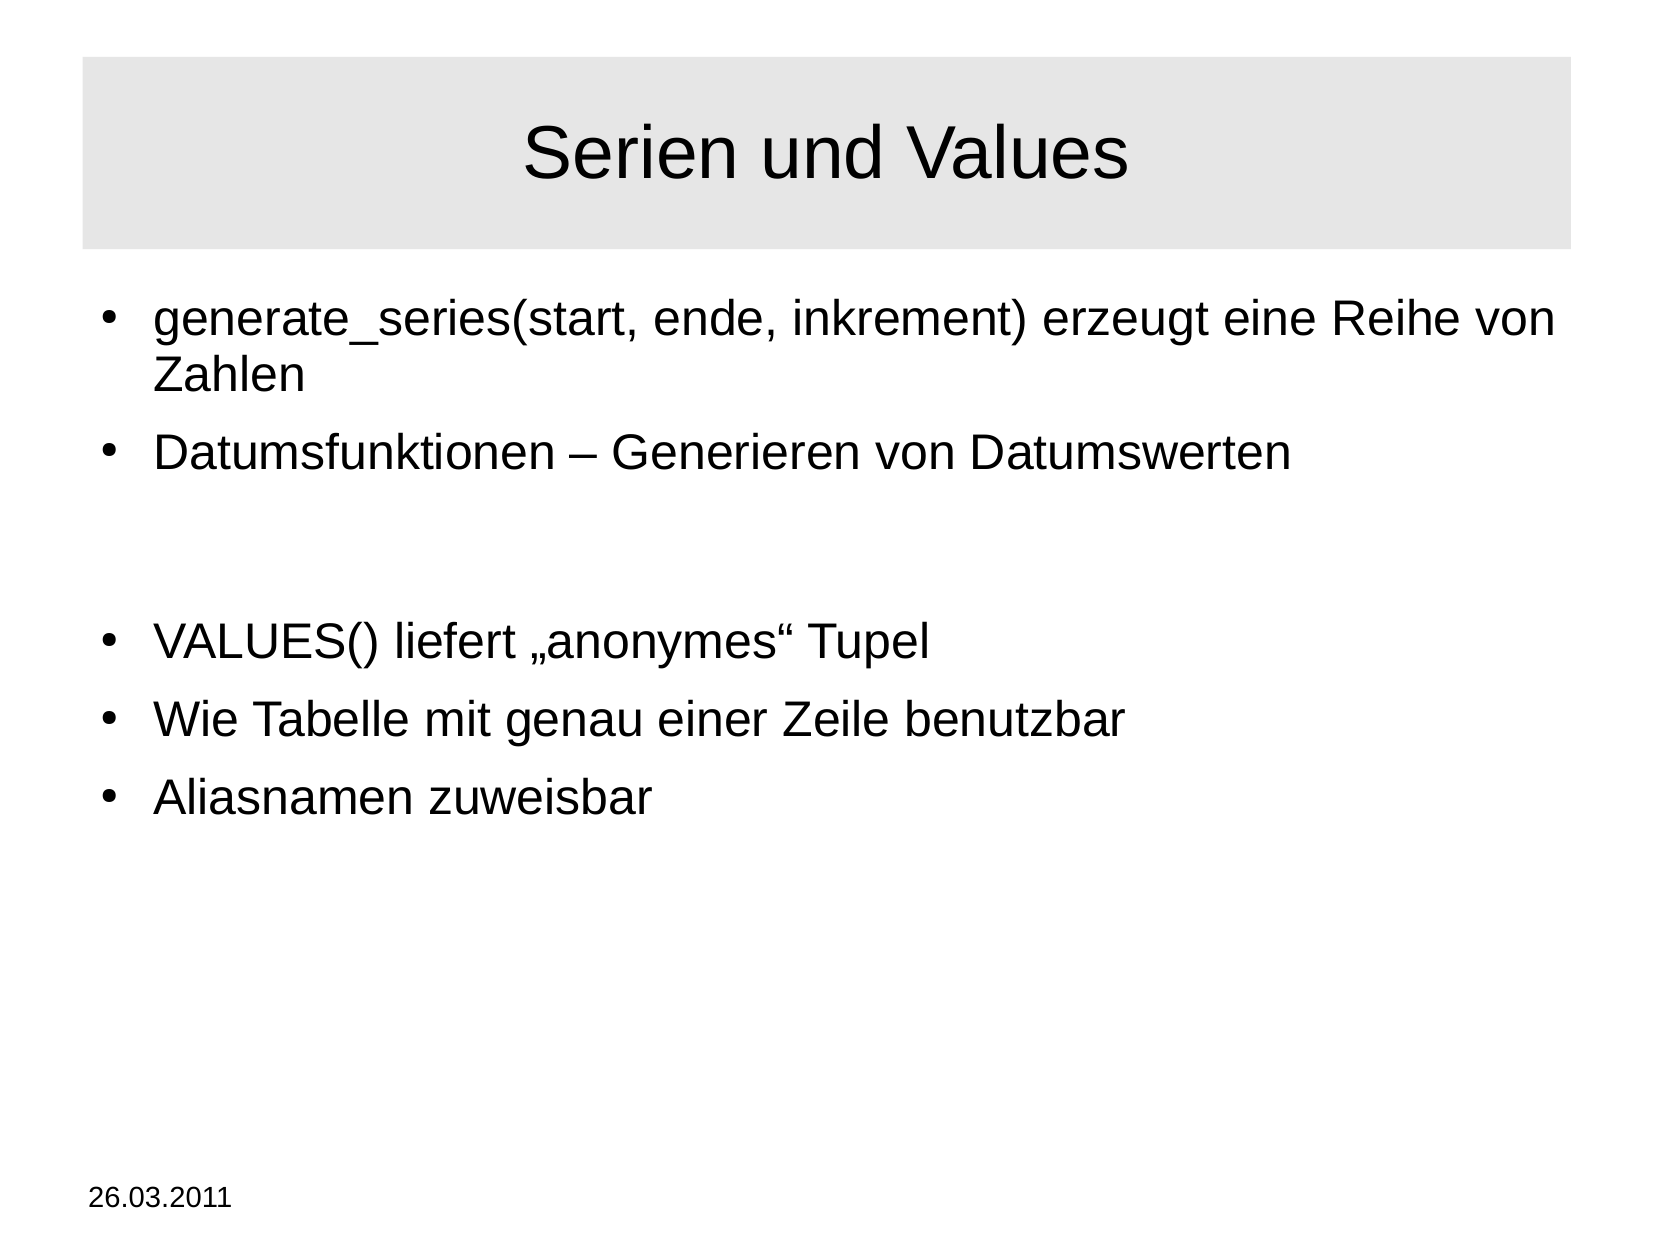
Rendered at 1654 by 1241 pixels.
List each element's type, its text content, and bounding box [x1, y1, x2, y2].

list generate_series(start, ende, inkrement) erzeugt eine Reihe von Zahlen Datumsfunktionen – Generieren von Datumswerten VALUES() liefert „anonymes“ Tupel Wie Tabelle mit genau einer Zeile benutzbar Aliasnamen zuweisbar [82, 290, 1571, 1094]
title Serien und Values [82, 56, 1571, 250]
